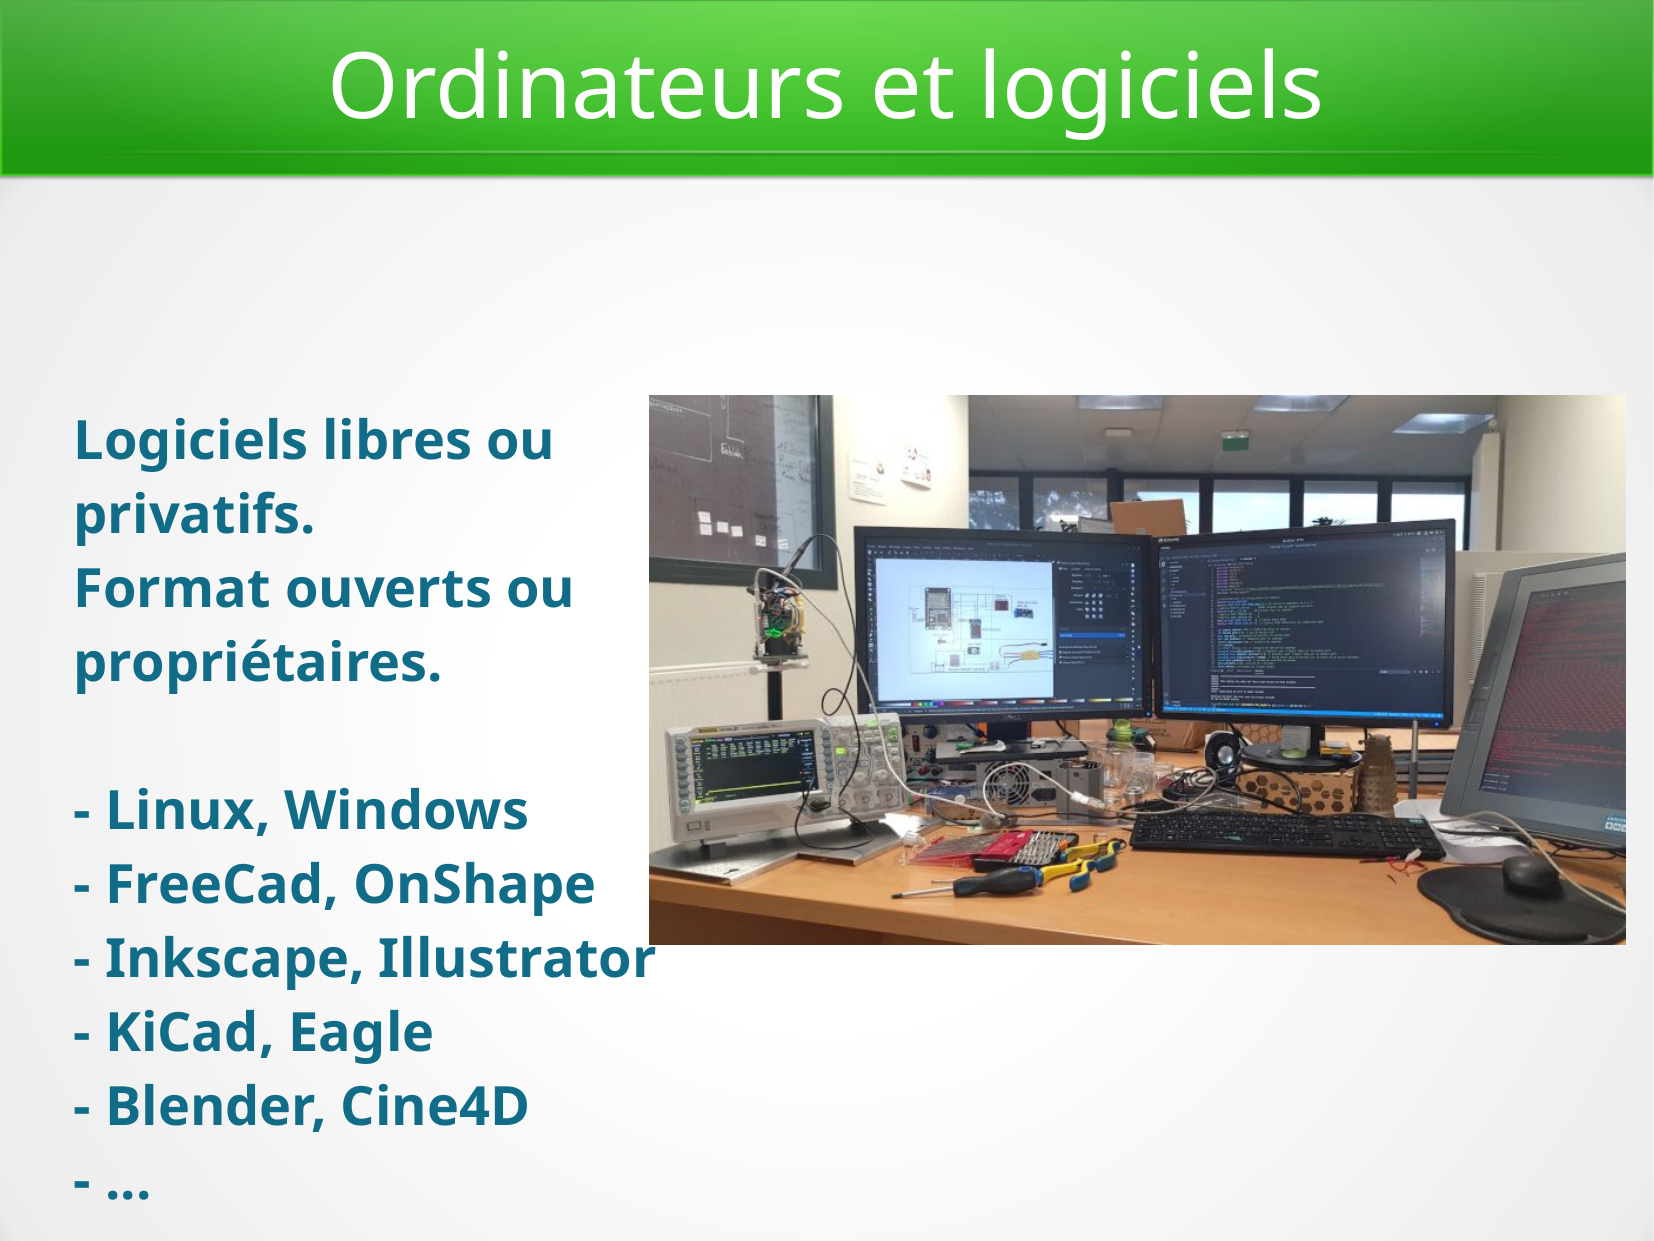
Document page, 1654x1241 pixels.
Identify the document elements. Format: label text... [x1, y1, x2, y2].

picture [0, 0, 1654, 1241]
title Ordinateurs et logiciels [82, 11, 1571, 154]
text_box Logiciels libres ou privatifs. Format ouverts ou propriétaires. - Linux, Windows - FreeCad, OnShape - Inkscape, Illustrator - KiCad, Eagle - Blender, Cine4D - ... [59, 394, 680, 1186]
